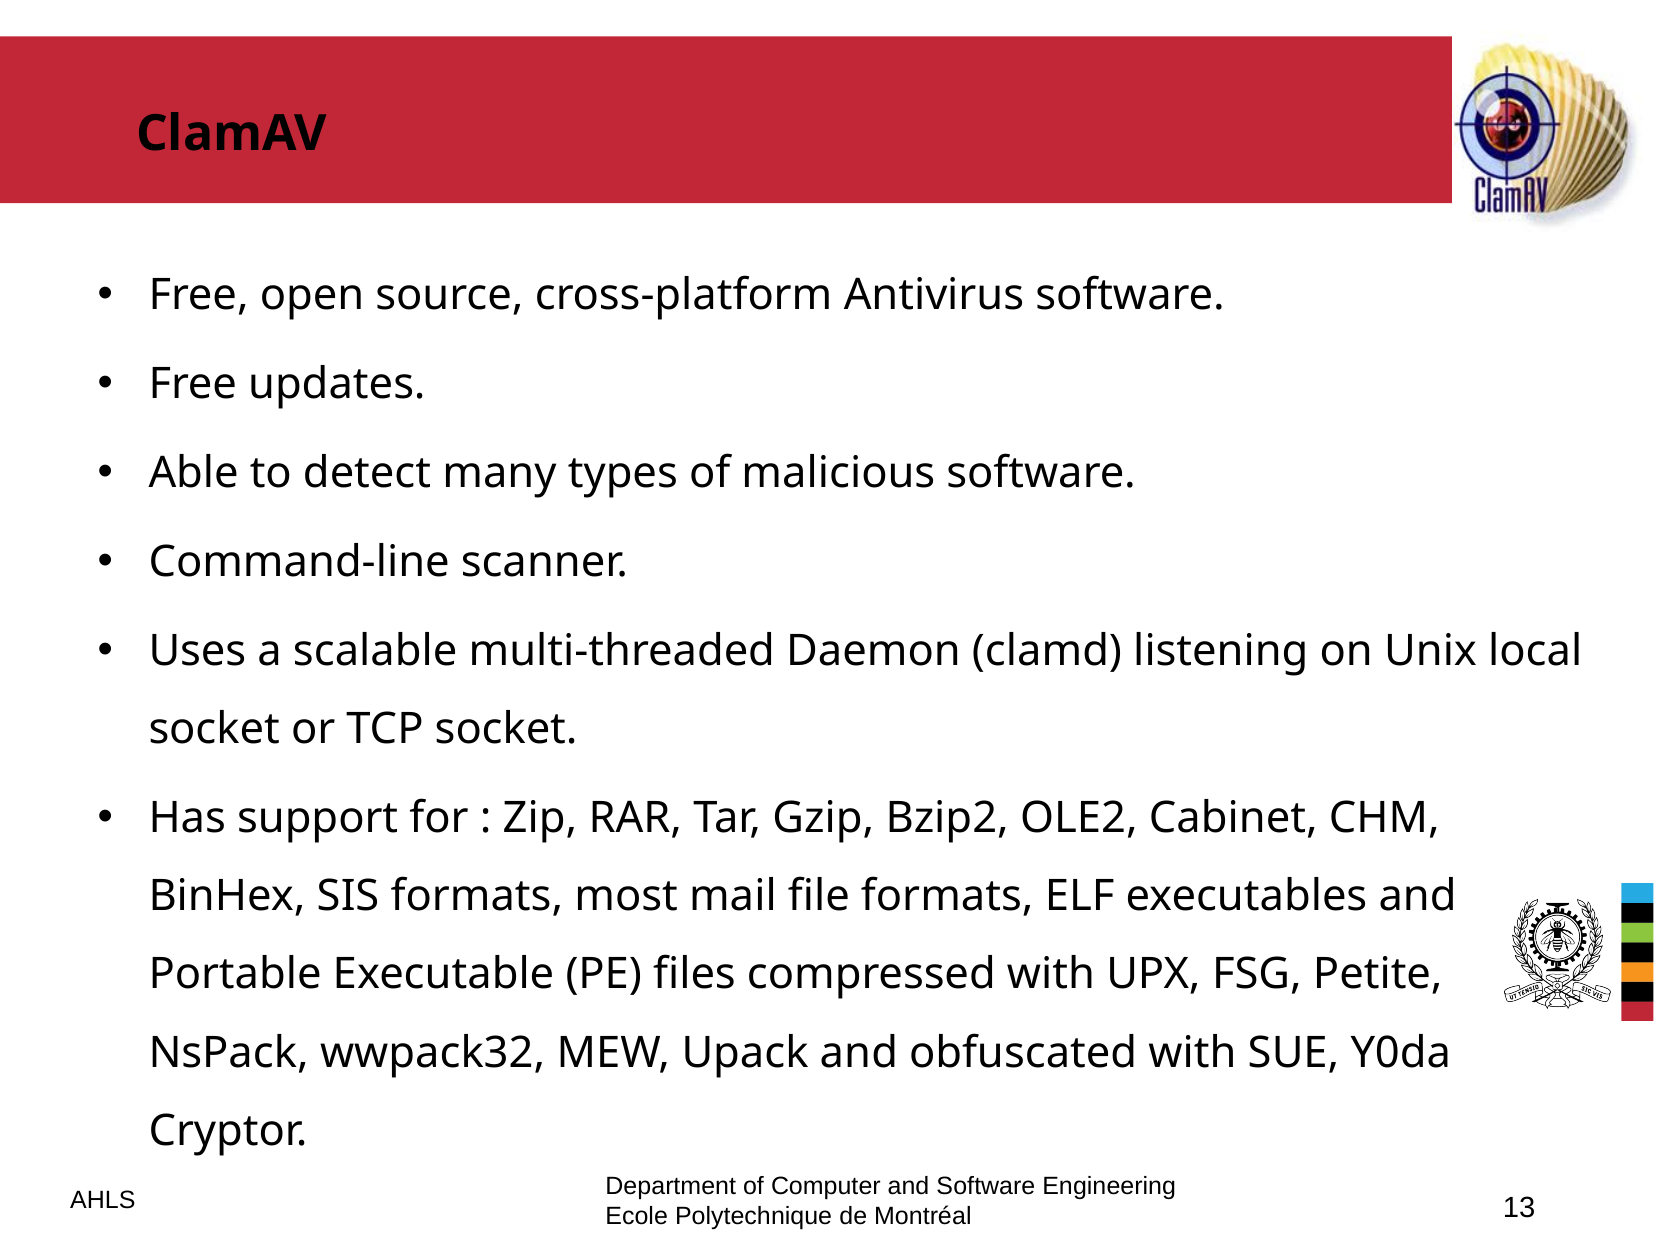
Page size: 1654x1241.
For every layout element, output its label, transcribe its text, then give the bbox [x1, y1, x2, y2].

picture [1452, 31, 1642, 243]
title ClamAV [103, 62, 1452, 168]
list Free, open source, cross-platform Antivirus software. Free updates. Able to detect many types of malicious software. Command-line scanner. Uses a scalable multi-threaded Daemon (clamd) listening on Unix local socket or TCP socket. Has support for : Zip, RAR, Tar, Gzip, Bzip2, OLE2, Cabinet, CHM, BinHex, SIS formats, most mail file formats, ELF executables and Portable Executable (PE) files compressed with UPX, FSG, Petite, NsPack, wwpack32, MEW, Upack and obfuscated with SUE, Y0da Cryptor. [82, 232, 1615, 1163]
picture [1615, 883, 1654, 1021]
